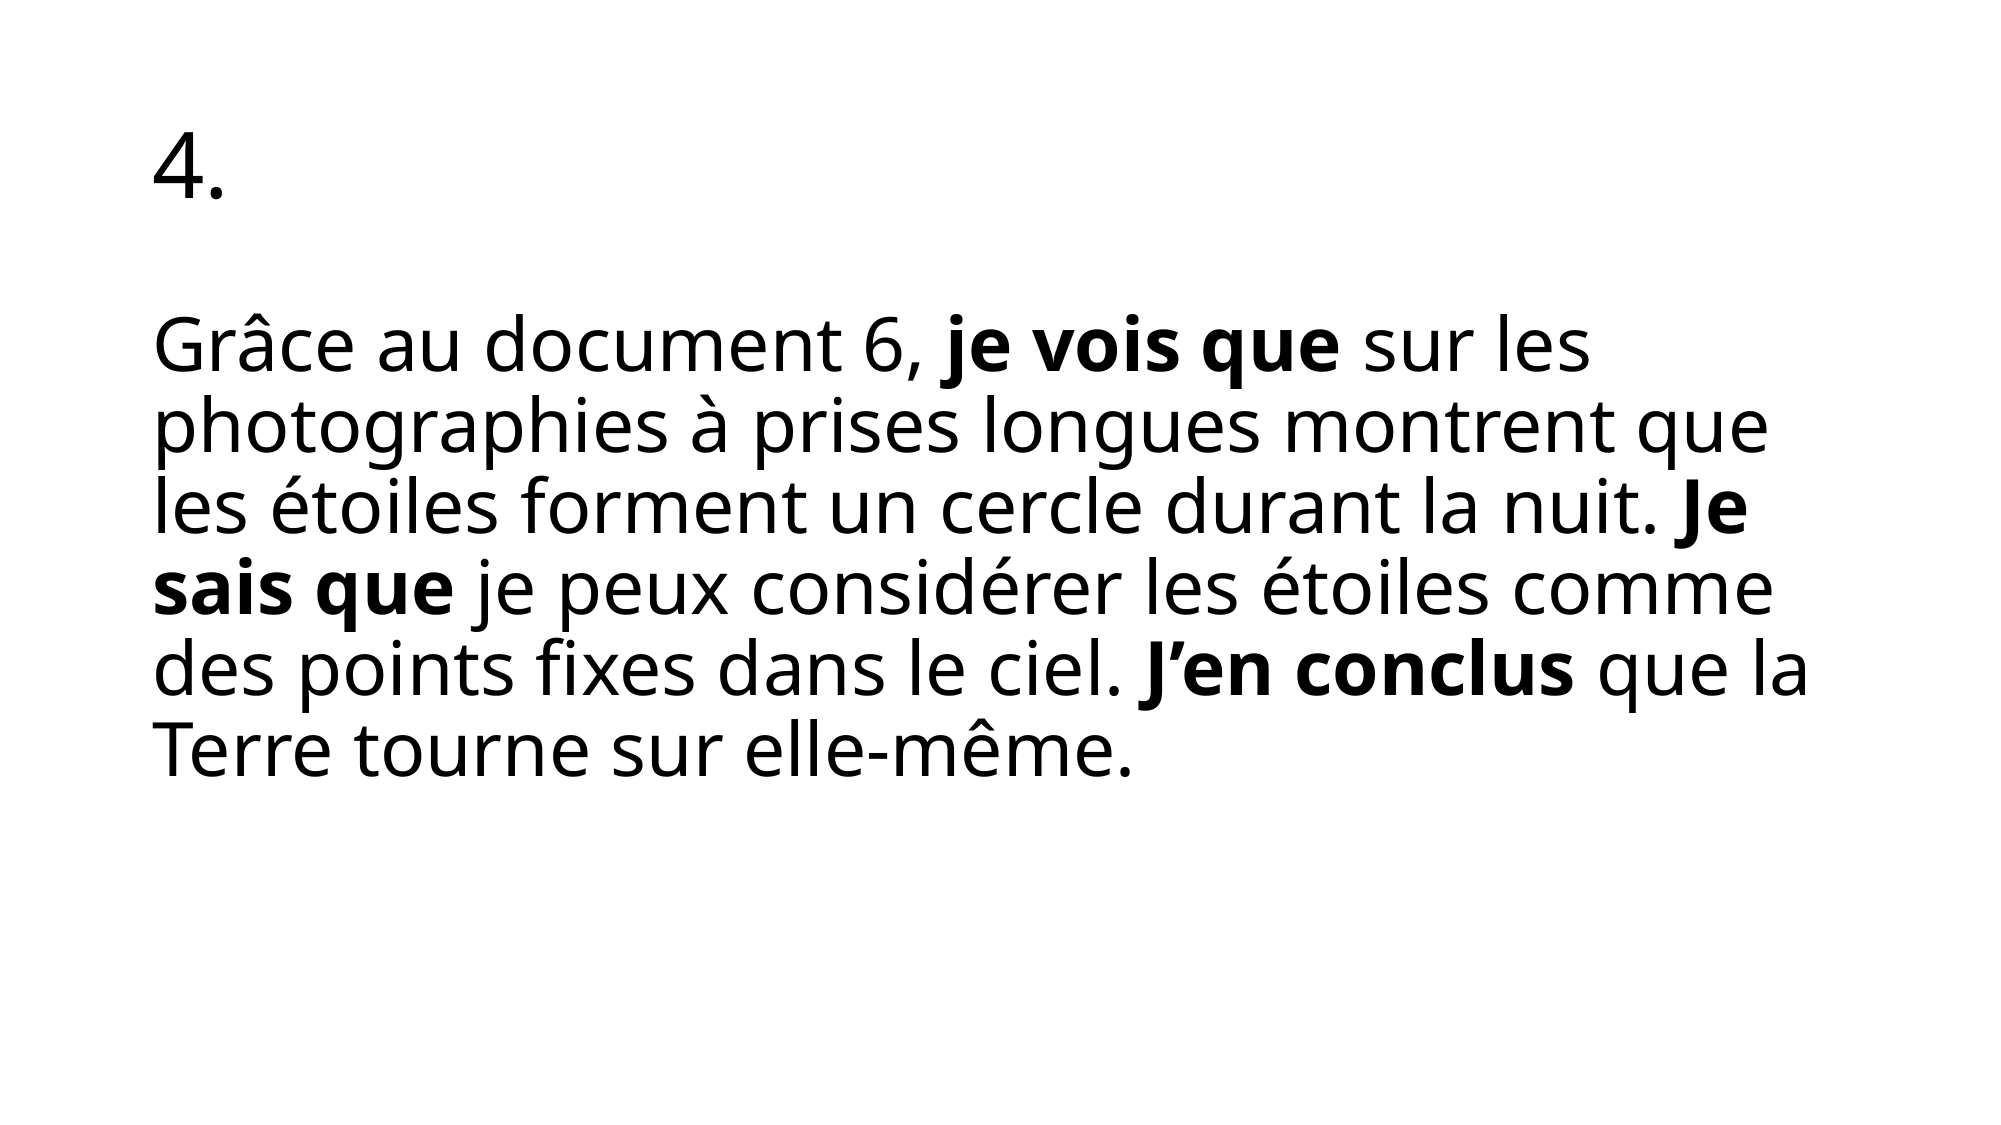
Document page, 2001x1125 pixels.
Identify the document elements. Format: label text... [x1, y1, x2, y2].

list Grâce au document 6, je vois que sur les photographies à prises longues montrent que les étoiles forment un cercle durant la nuit. Je sais que je peux considérer les étoiles comme des points fixes dans le ciel. J’en conclus que la Terre tourne sur elle-même. [137, 299, 1863, 1014]
title 4. [137, 59, 1863, 278]
